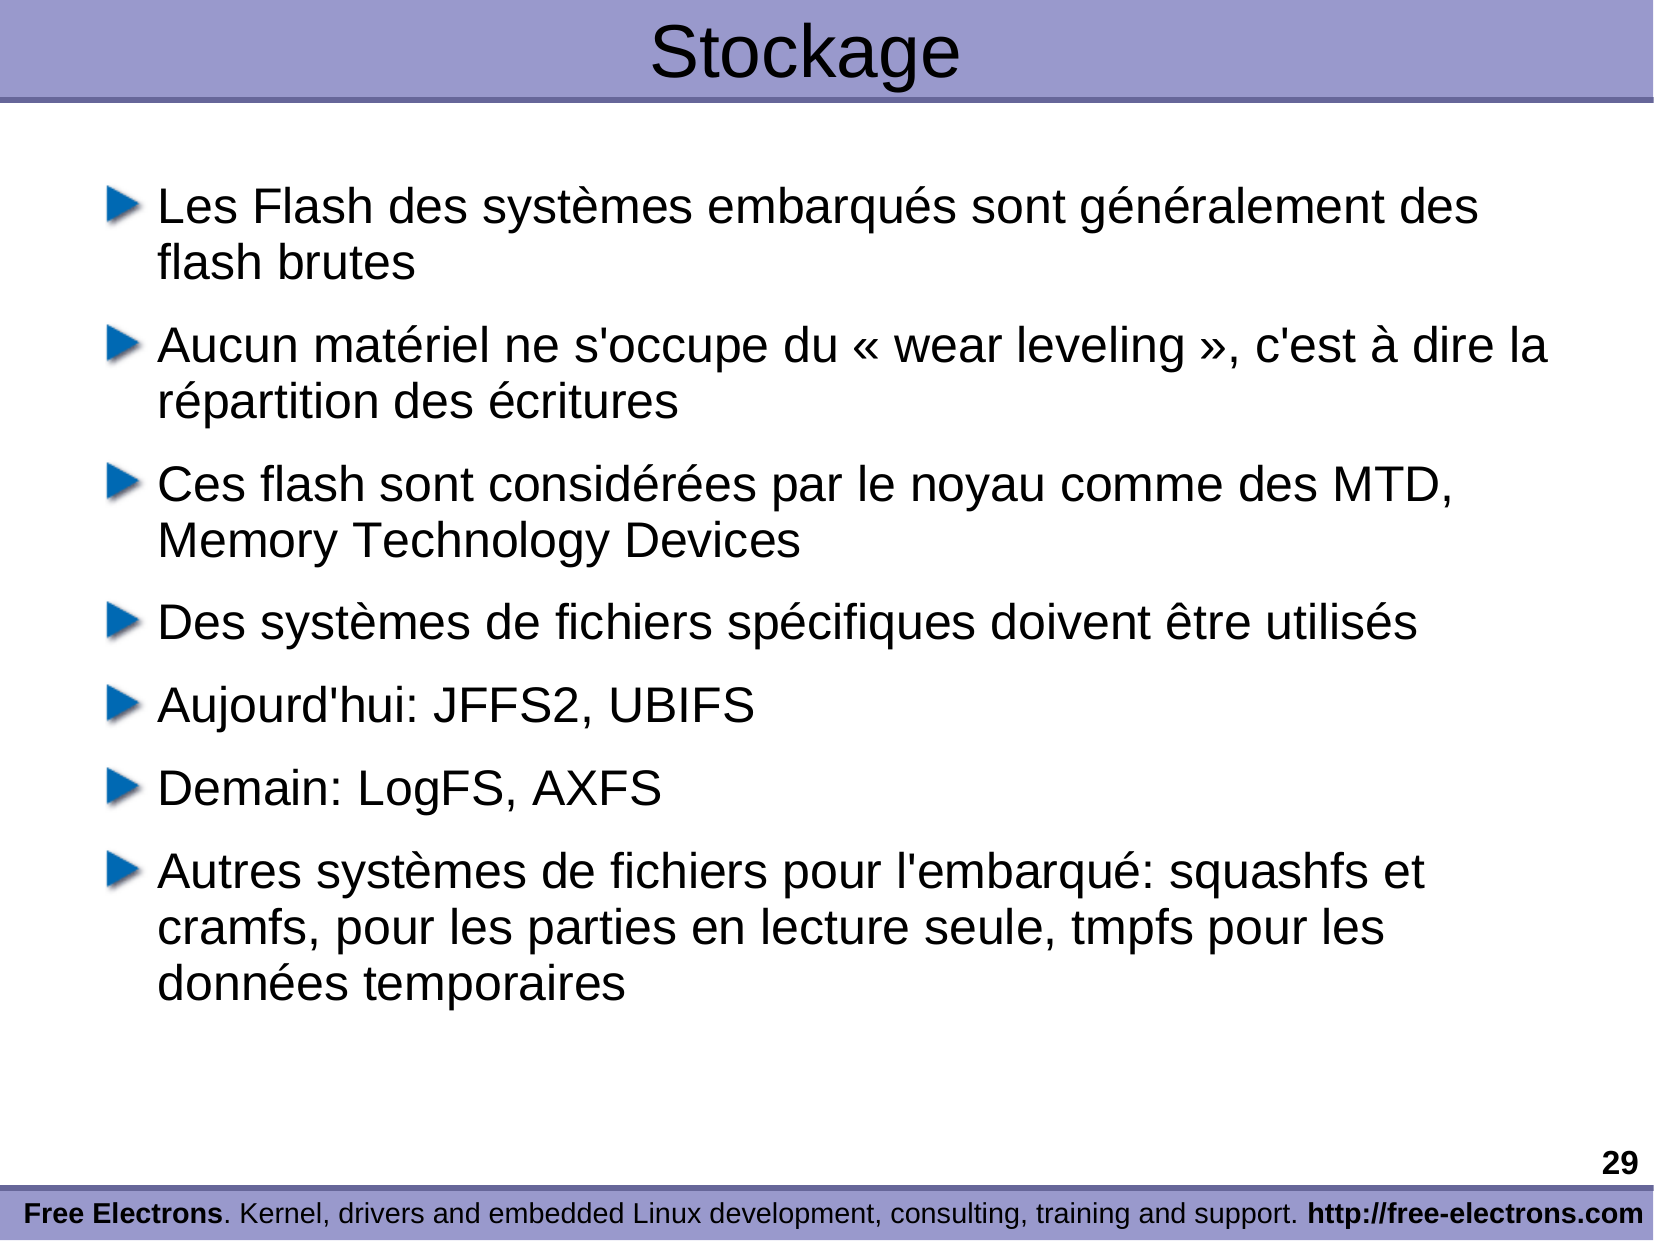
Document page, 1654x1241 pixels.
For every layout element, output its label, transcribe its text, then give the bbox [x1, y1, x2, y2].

list Les Flash des systèmes embarqués sont généralement des flash brutes Aucun matériel ne s'occupe du « wear leveling », c'est à dire la répartition des écritures Ces flash sont considérées par le noyau comme des MTD, Memory Technology Devices Des systèmes de fichiers spécifiques doivent être utilisés Aujourd'hui: JFFS2, UBIFS Demain: LogFS, AXFS Autres systèmes de fichiers pour l'embarqué: squashfs et cramfs, pour les parties en lecture seule, tmpfs pour les données temporaires [86, 178, 1577, 1130]
title Stockage [60, 4, 1551, 98]
